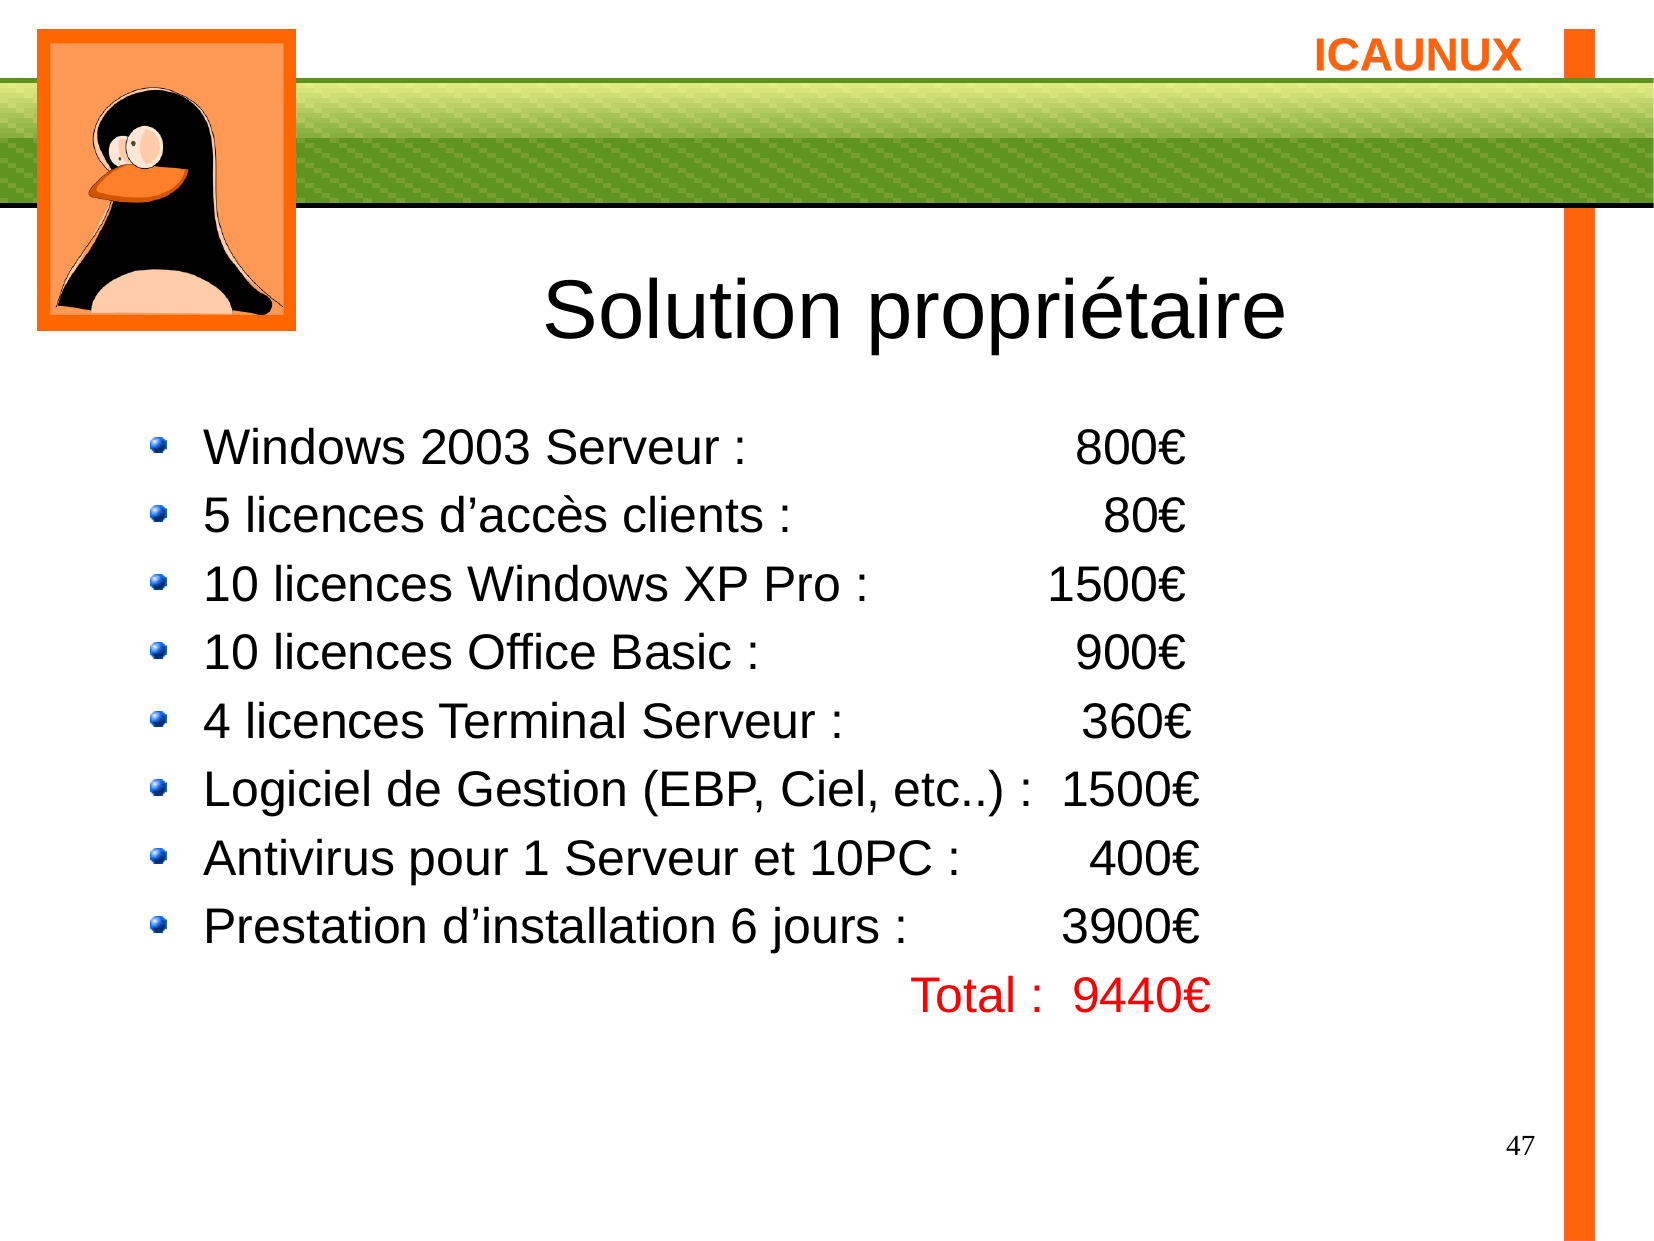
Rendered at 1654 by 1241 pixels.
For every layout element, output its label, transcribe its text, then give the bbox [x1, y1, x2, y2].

picture [0, 29, 1654, 331]
list Windows 2003 Serveur : 800€ 5 licences d’accès clients : 80€ 10 licences Windows XP Pro : 1500€ 10 licences Office Basic : 900€ 4 licences Terminal Serveur : 360€ Logiciel de Gestion (EBP, Ciel, etc..) : 1500€ Antivirus pour 1 Serveur et 10PC : 400€ Prestation d’installation 6 jours : 3900€ Total : 9440€ [118, 413, 1469, 1156]
title Solution propriétaire [324, 235, 1506, 384]
